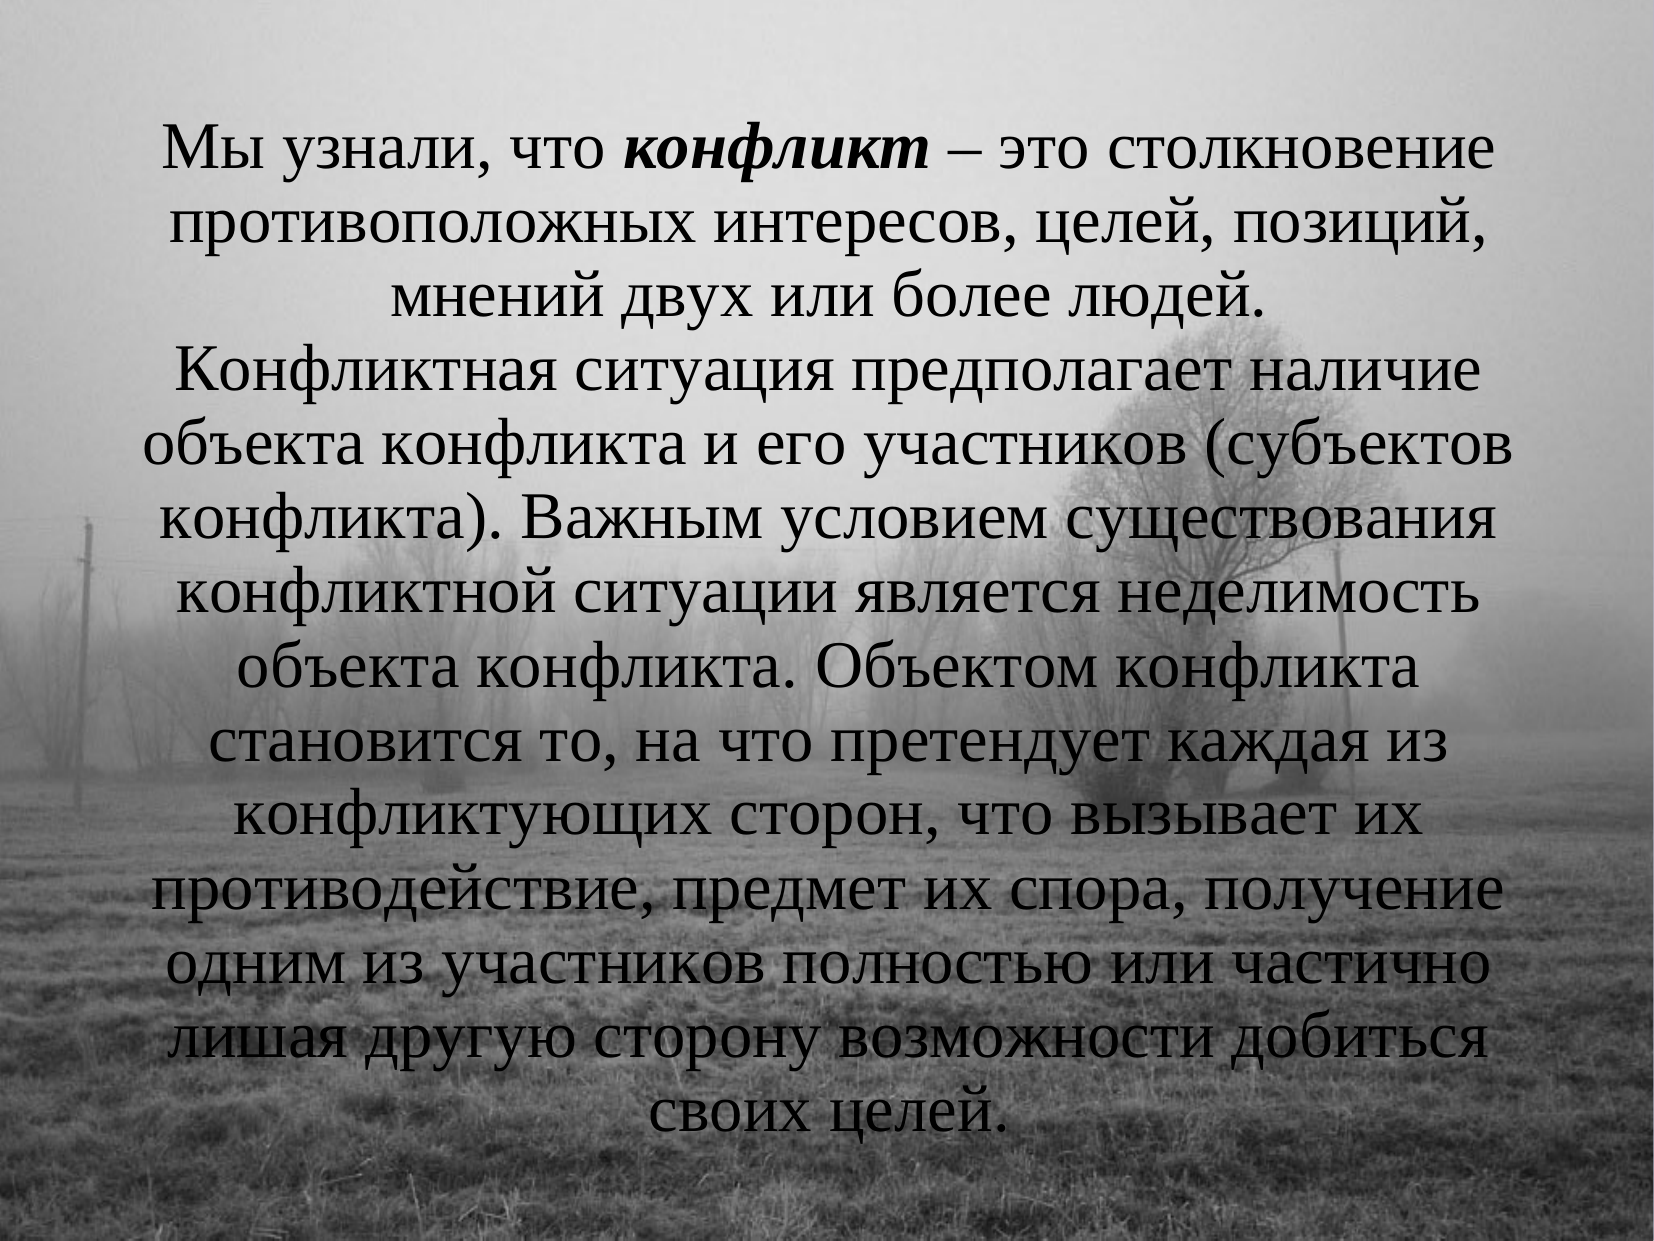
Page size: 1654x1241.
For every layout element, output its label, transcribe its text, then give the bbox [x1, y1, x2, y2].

picture [0, 0, 1654, 1241]
subtitle Мы узнали, что конфликт – это столкновение противоположных интересов, целей, позиций, мнений двух или более людей. Конфликтная ситуация предполагает наличие объекта конфликта и его участников (субъектов конфликта). Важным условием существования конфликтной ситуации является неделимость объекта конфликта. Объектом конфликта становится то, на что претендует каждая из конфликтующих сторон, что вызывает их противодействие, предмет их спора, получение одним из участников полностью или частично лишая другую сторону возможности добиться своих целей. [123, 103, 1536, 1152]
